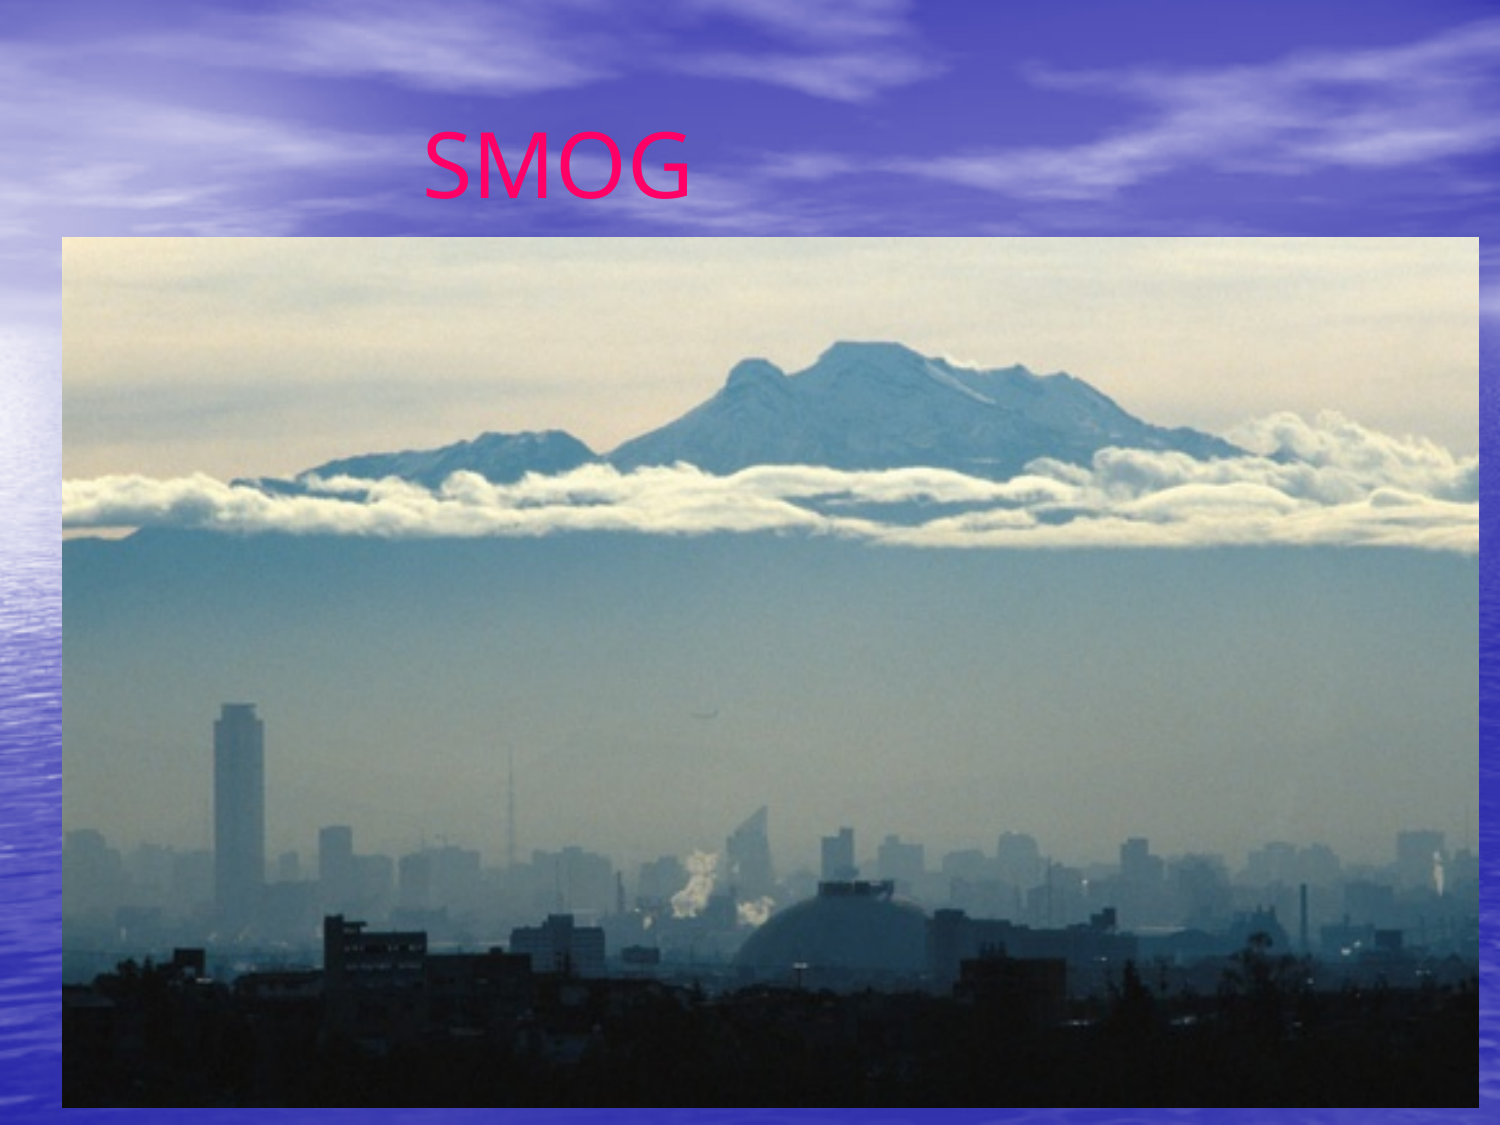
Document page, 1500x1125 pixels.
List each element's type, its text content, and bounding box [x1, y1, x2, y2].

title SMOG [75, 47, 1425, 237]
picture [0, 0, 1500, 1125]
